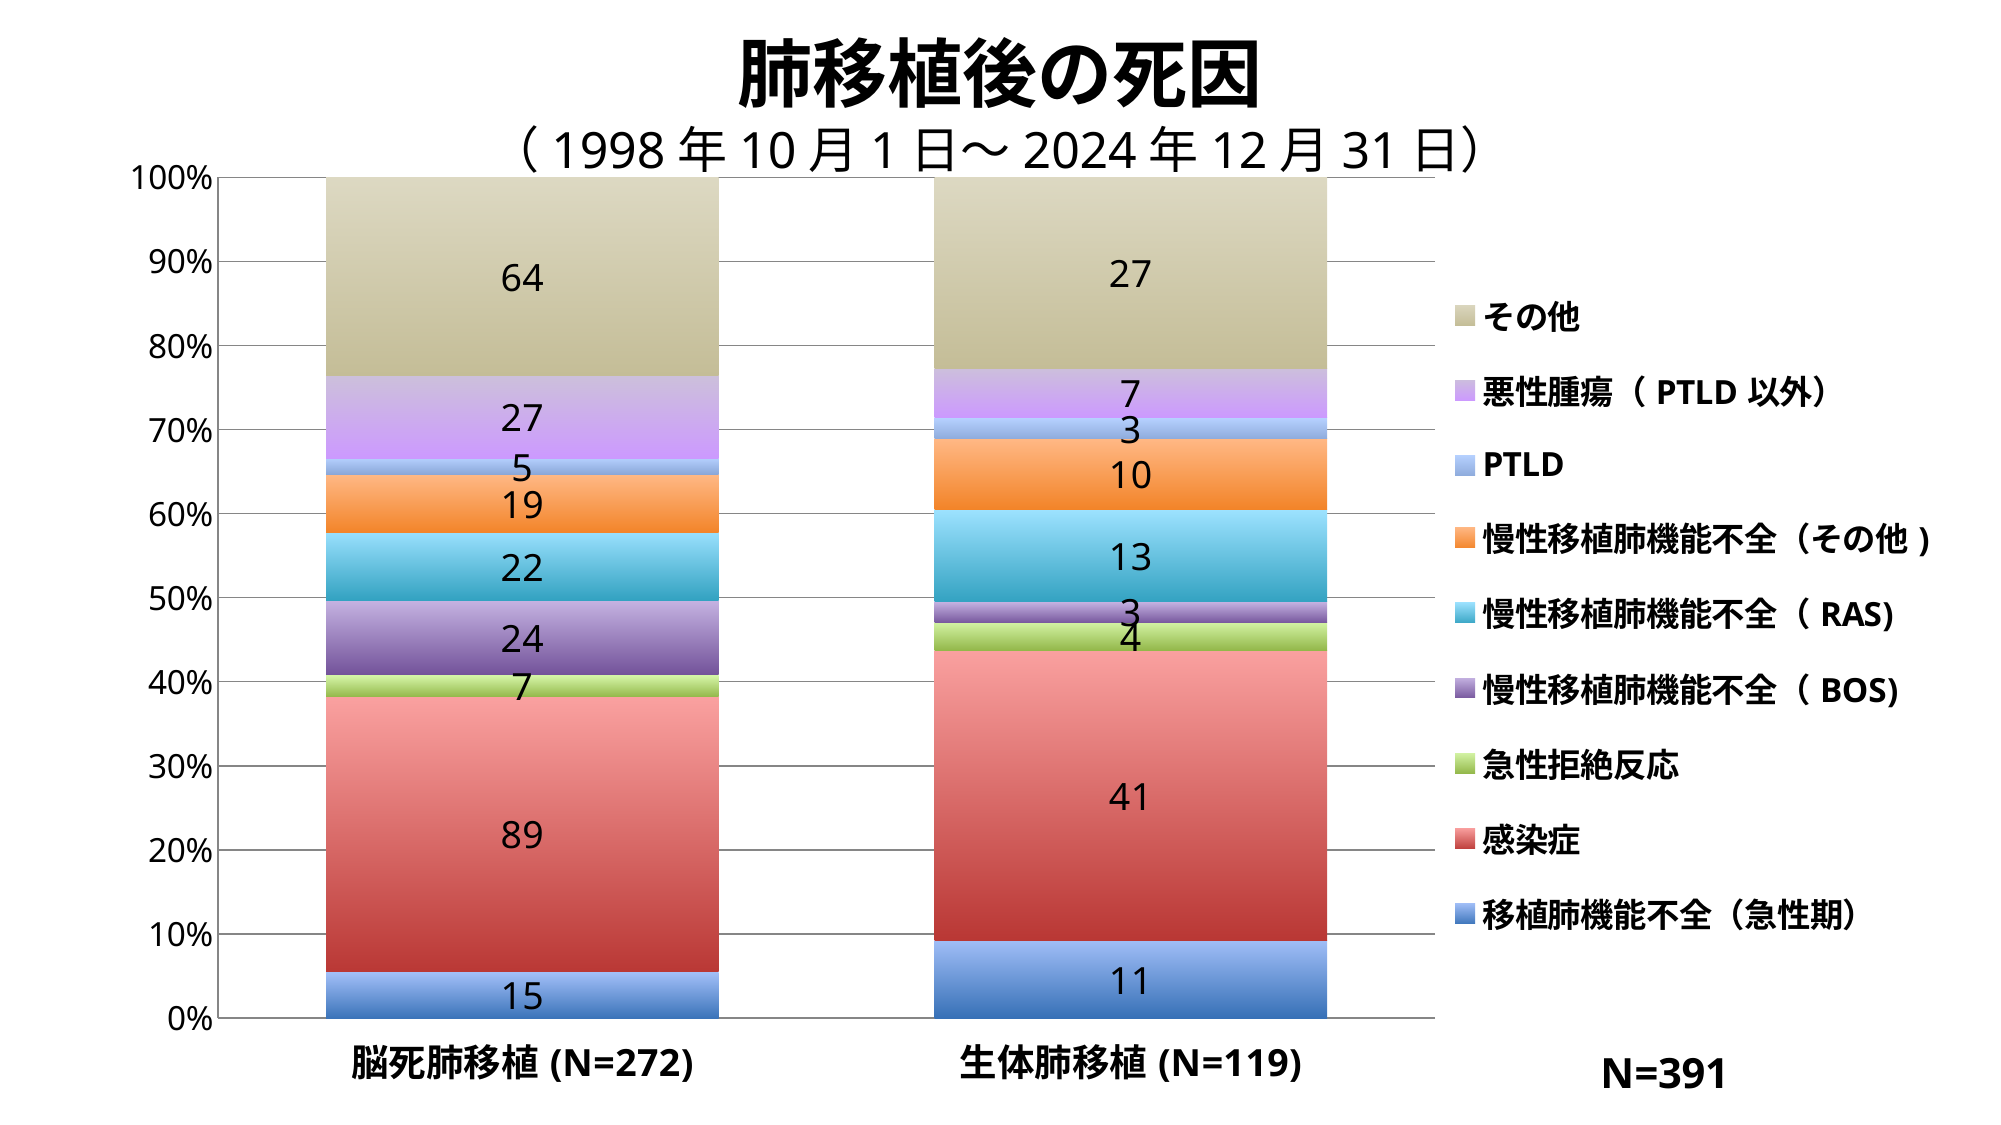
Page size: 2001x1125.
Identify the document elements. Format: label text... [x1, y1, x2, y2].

title 肺移植後の死因 [55, 29, 1945, 125]
text_box （1998年10月1日～2024年12月31日） [409, 112, 1591, 136]
chart [91, 136, 1982, 1107]
